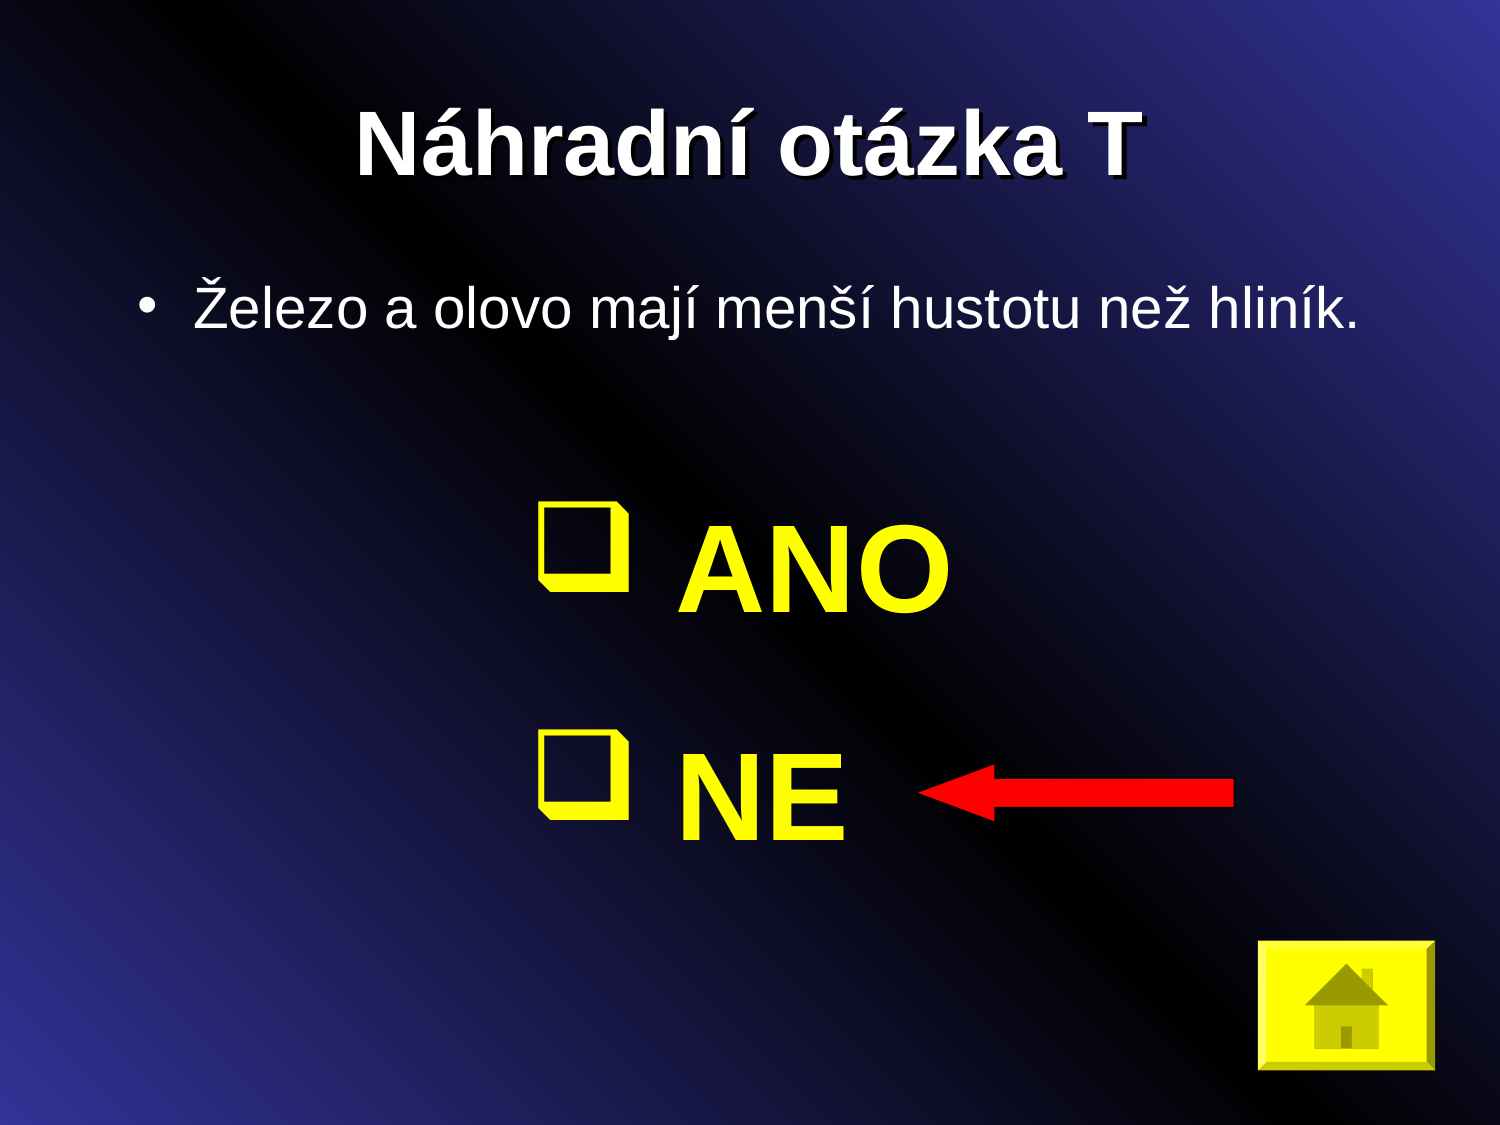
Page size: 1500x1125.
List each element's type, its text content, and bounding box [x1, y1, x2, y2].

text_box [1259, 940, 1436, 1071]
title Náhradní otázka T [75, 45, 1426, 233]
list Železo a olovo mají menší hustotu než hliník. [75, 262, 1426, 386]
text_box [915, 763, 1235, 823]
text_box ANO NE [513, 479, 1011, 874]
